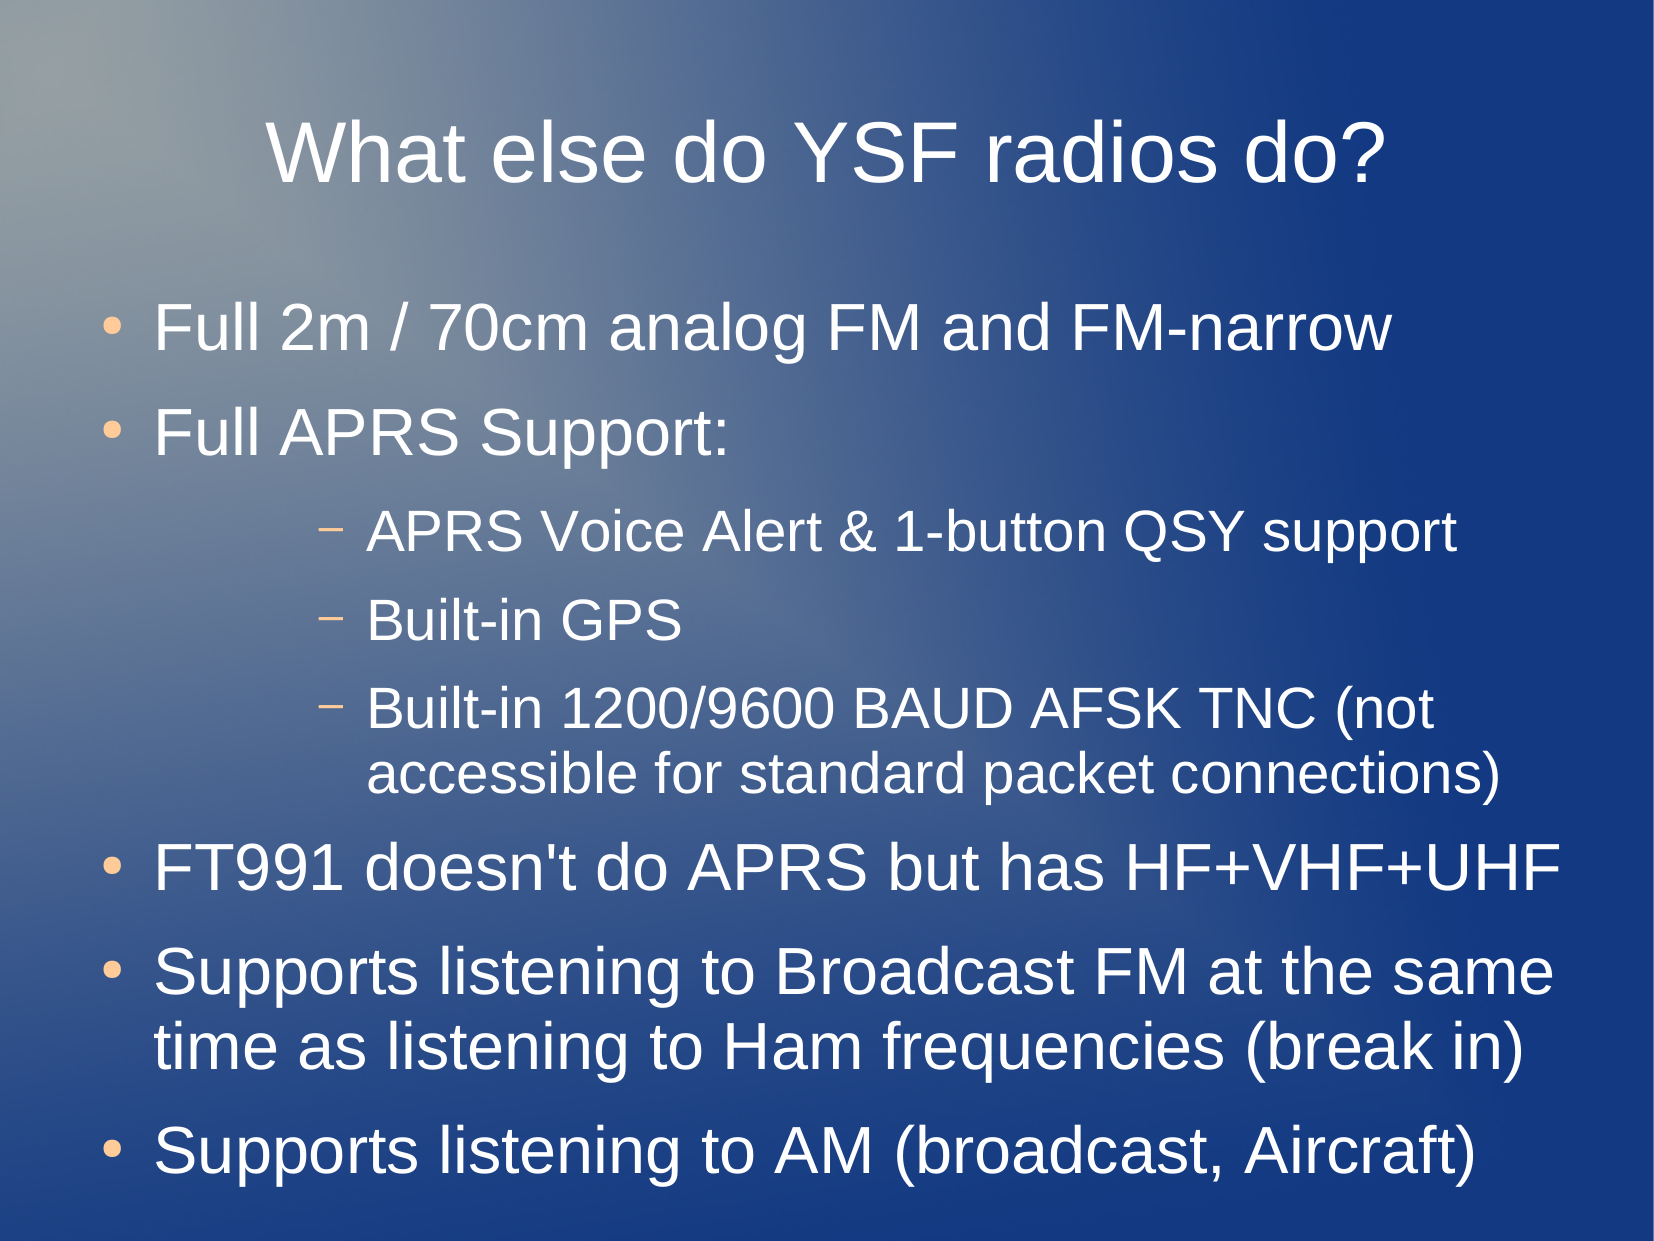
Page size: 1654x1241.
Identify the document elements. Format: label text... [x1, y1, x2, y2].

title What else do YSF radios do? [82, 49, 1571, 257]
list Full 2m / 70cm analog FM and FM-narrow Full APRS Support: APRS Voice Alert & 1-button QSY support Built-in GPS Built-in 1200/9600 BAUD AFSK TNC (not accessible for standard packet connections) FT991 doesn't do APRS but has HF+VHF+UHF Supports listening to Broadcast FM at the same time as listening to Ham frequencies (break in) Supports listening to AM (broadcast, Aircraft) [82, 290, 1571, 1188]
picture [0, 0, 1654, 1241]
